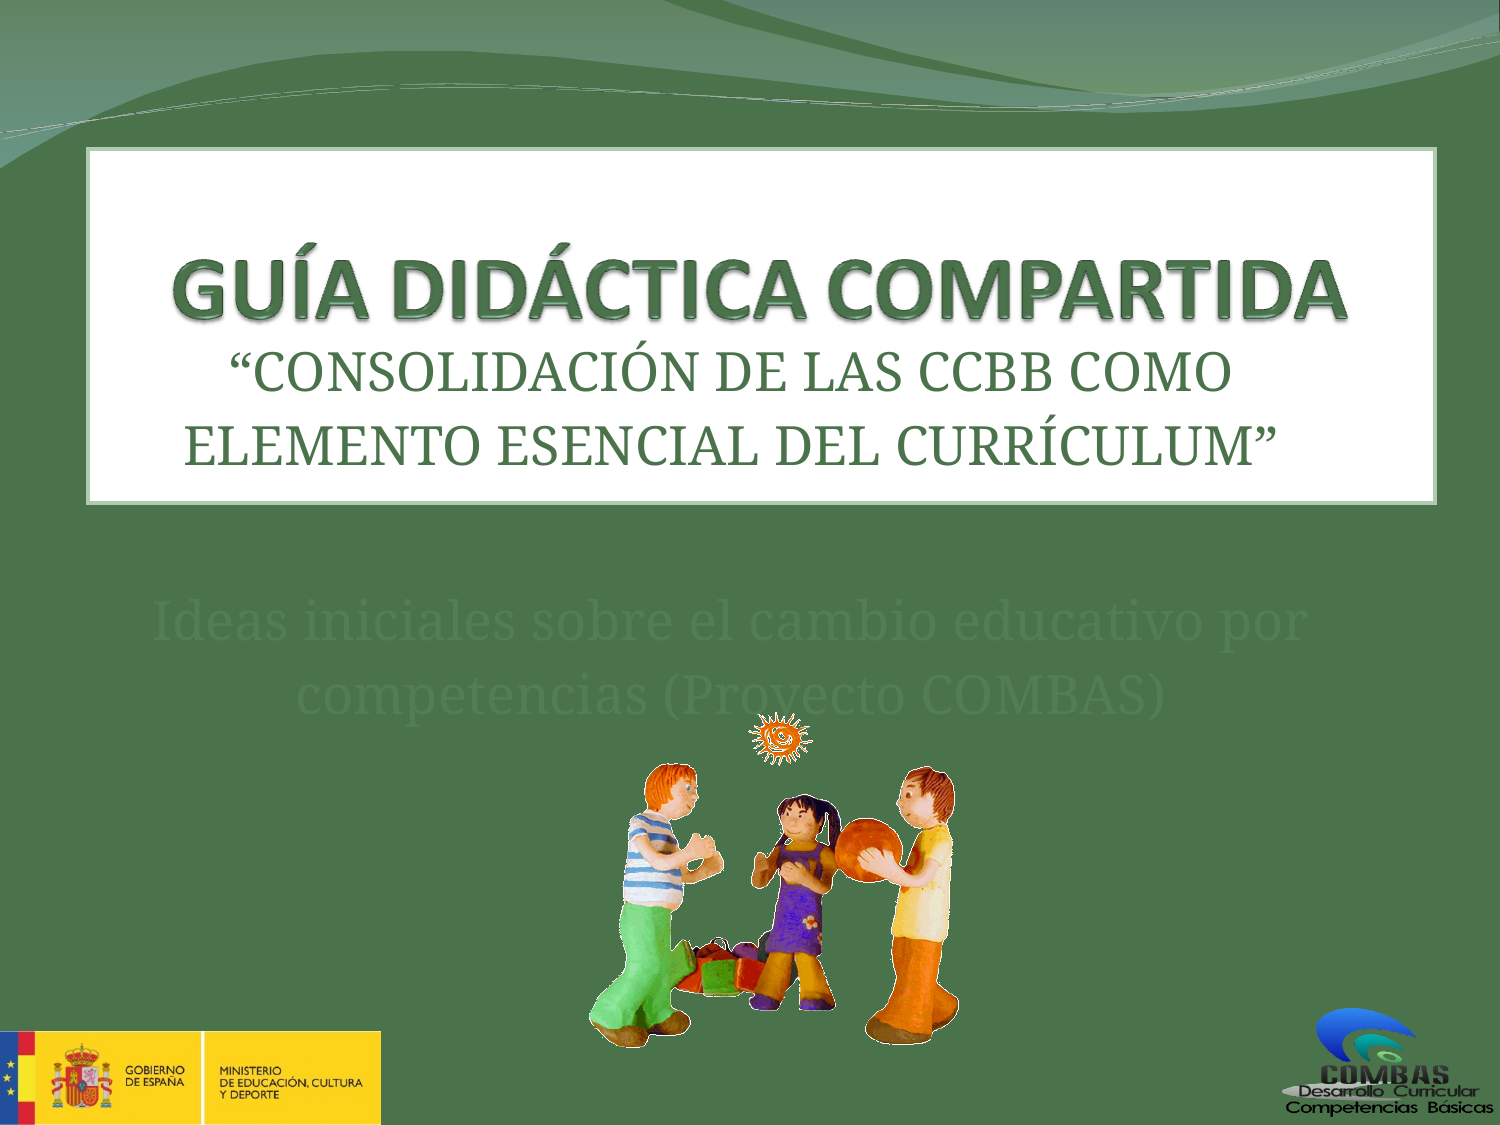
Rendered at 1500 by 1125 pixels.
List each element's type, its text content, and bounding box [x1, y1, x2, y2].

picture [0, 1031, 381, 1125]
text_box “CONSOLIDACIÓN DE LAS CCBB COMO ELEMENTO ESENCIAL DEL CURRÍCULUM” Ideas iniciales sobre el cambio educativo por competencias (Proyecto COMBAS) [88, 326, 1378, 740]
picture [584, 692, 975, 1065]
picture [1273, 999, 1500, 1125]
picture [0, 33, 1500, 140]
text_box [85, 146, 1438, 506]
